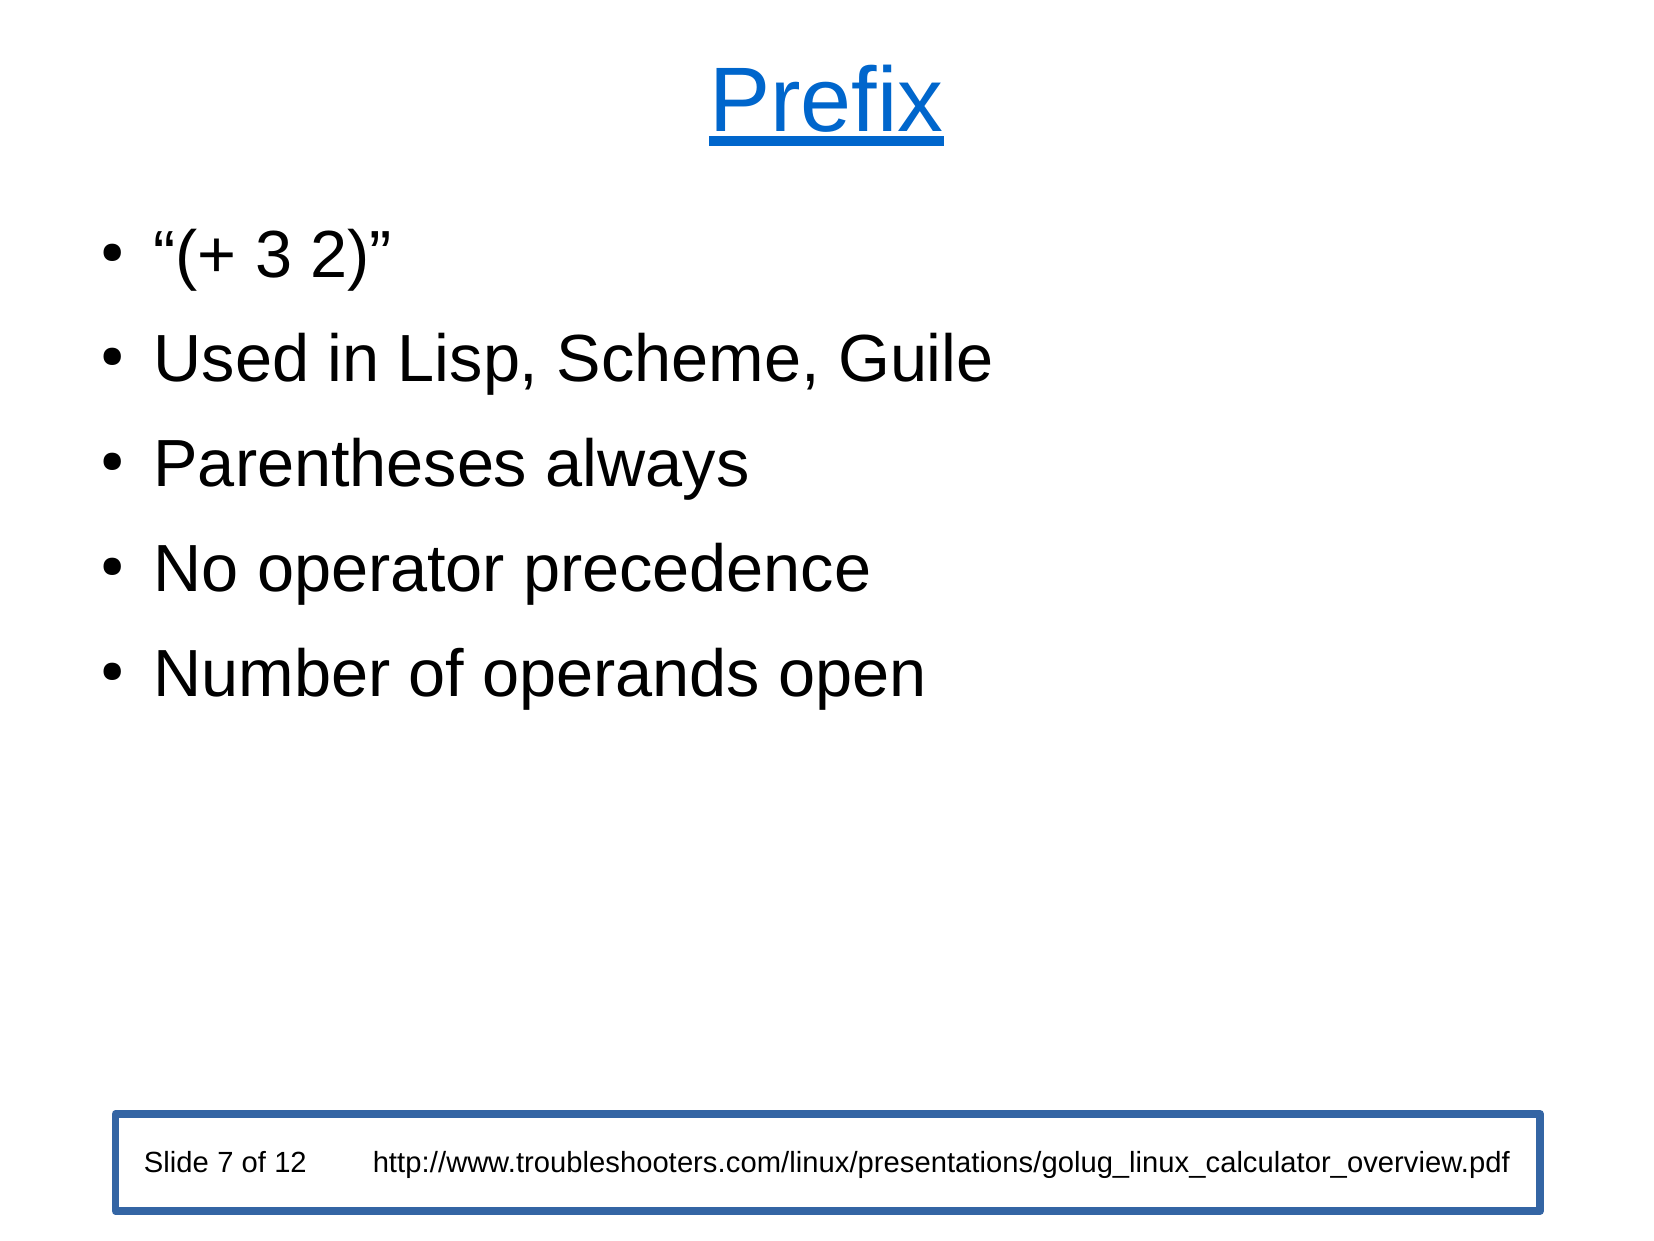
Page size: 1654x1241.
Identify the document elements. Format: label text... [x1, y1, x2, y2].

title Prefix [82, 48, 1571, 152]
list “(+ 3 2)” Used in Lisp, Scheme, Guile Parentheses always No operator precedence Number of operands open [82, 216, 1571, 1057]
text_box Slide <number> of 12 http://www.troubleshooters.com/linux/presentations/golug_linux_calculator_overview.pdf [115, 1113, 1541, 1212]
